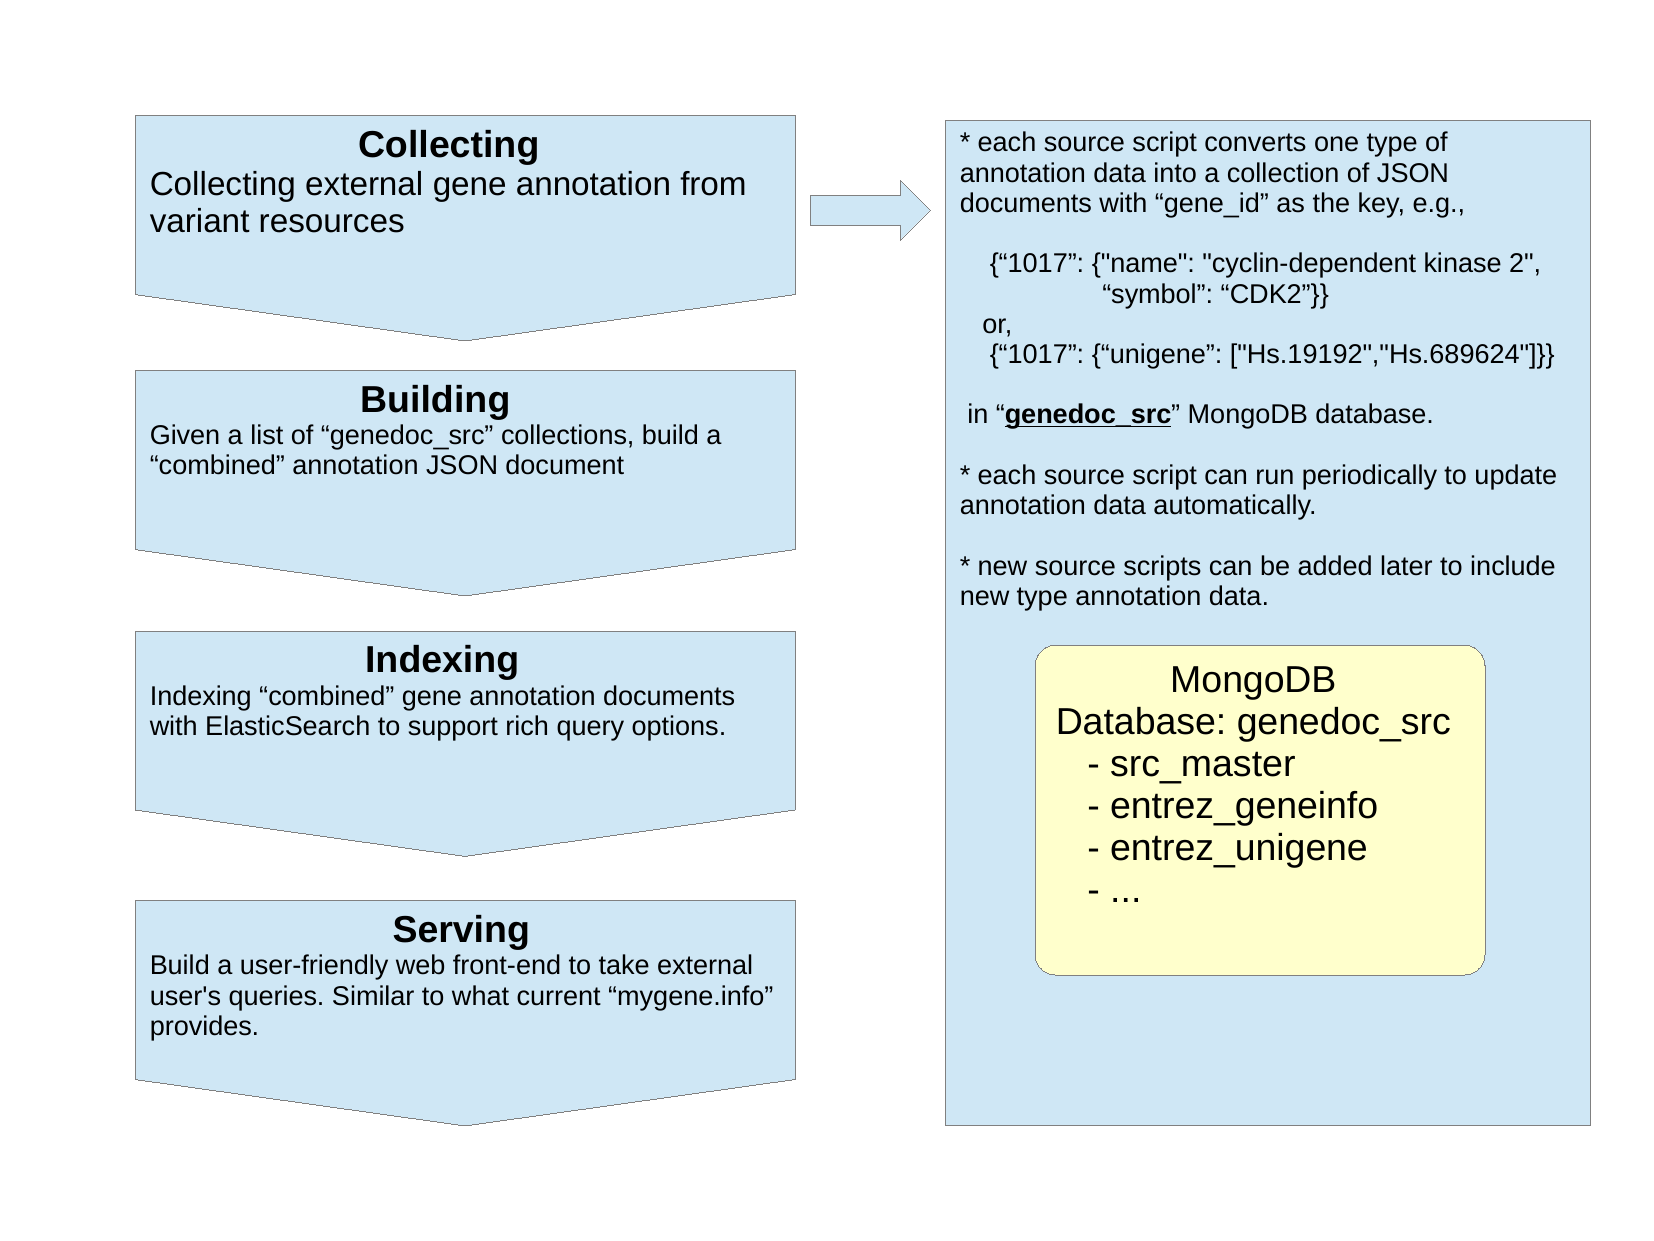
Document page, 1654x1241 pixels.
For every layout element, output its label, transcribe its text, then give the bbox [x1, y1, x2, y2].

text_box MongoDB Database: genedoc_src - src_master - entrez_geneinfo - entrez_unigene - ... [1035, 645, 1486, 976]
text_box [810, 180, 931, 241]
text_box Indexing Indexing “combined” gene annotation documents with ElasticSearch to support rich query options. [135, 631, 796, 857]
text_box * each source script converts one type of annotation data into a collection of JSON documents with “gene_id” as the key, e.g., {“1017”: {"name": "cyclin-dependent kinase 2", “symbol”: “CDK2”}} or, {“1017”: {“unigene”: ["Hs.19192","Hs.689624"]}} in “genedoc_src” MongoDB database. * each source script can run periodically to update annotation data automatically. * new source scripts can be added later to include new type annotation data. [945, 120, 1591, 1126]
text_box Building Given a list of “genedoc_src” collections, build a “combined” annotation JSON document [135, 370, 796, 596]
text_box Serving Build a user-friendly web front-end to take external user's queries. Similar to what current “mygene.info” provides. [135, 900, 796, 1126]
text_box Collecting Collecting external gene annotation from variant resources [135, 115, 796, 341]
